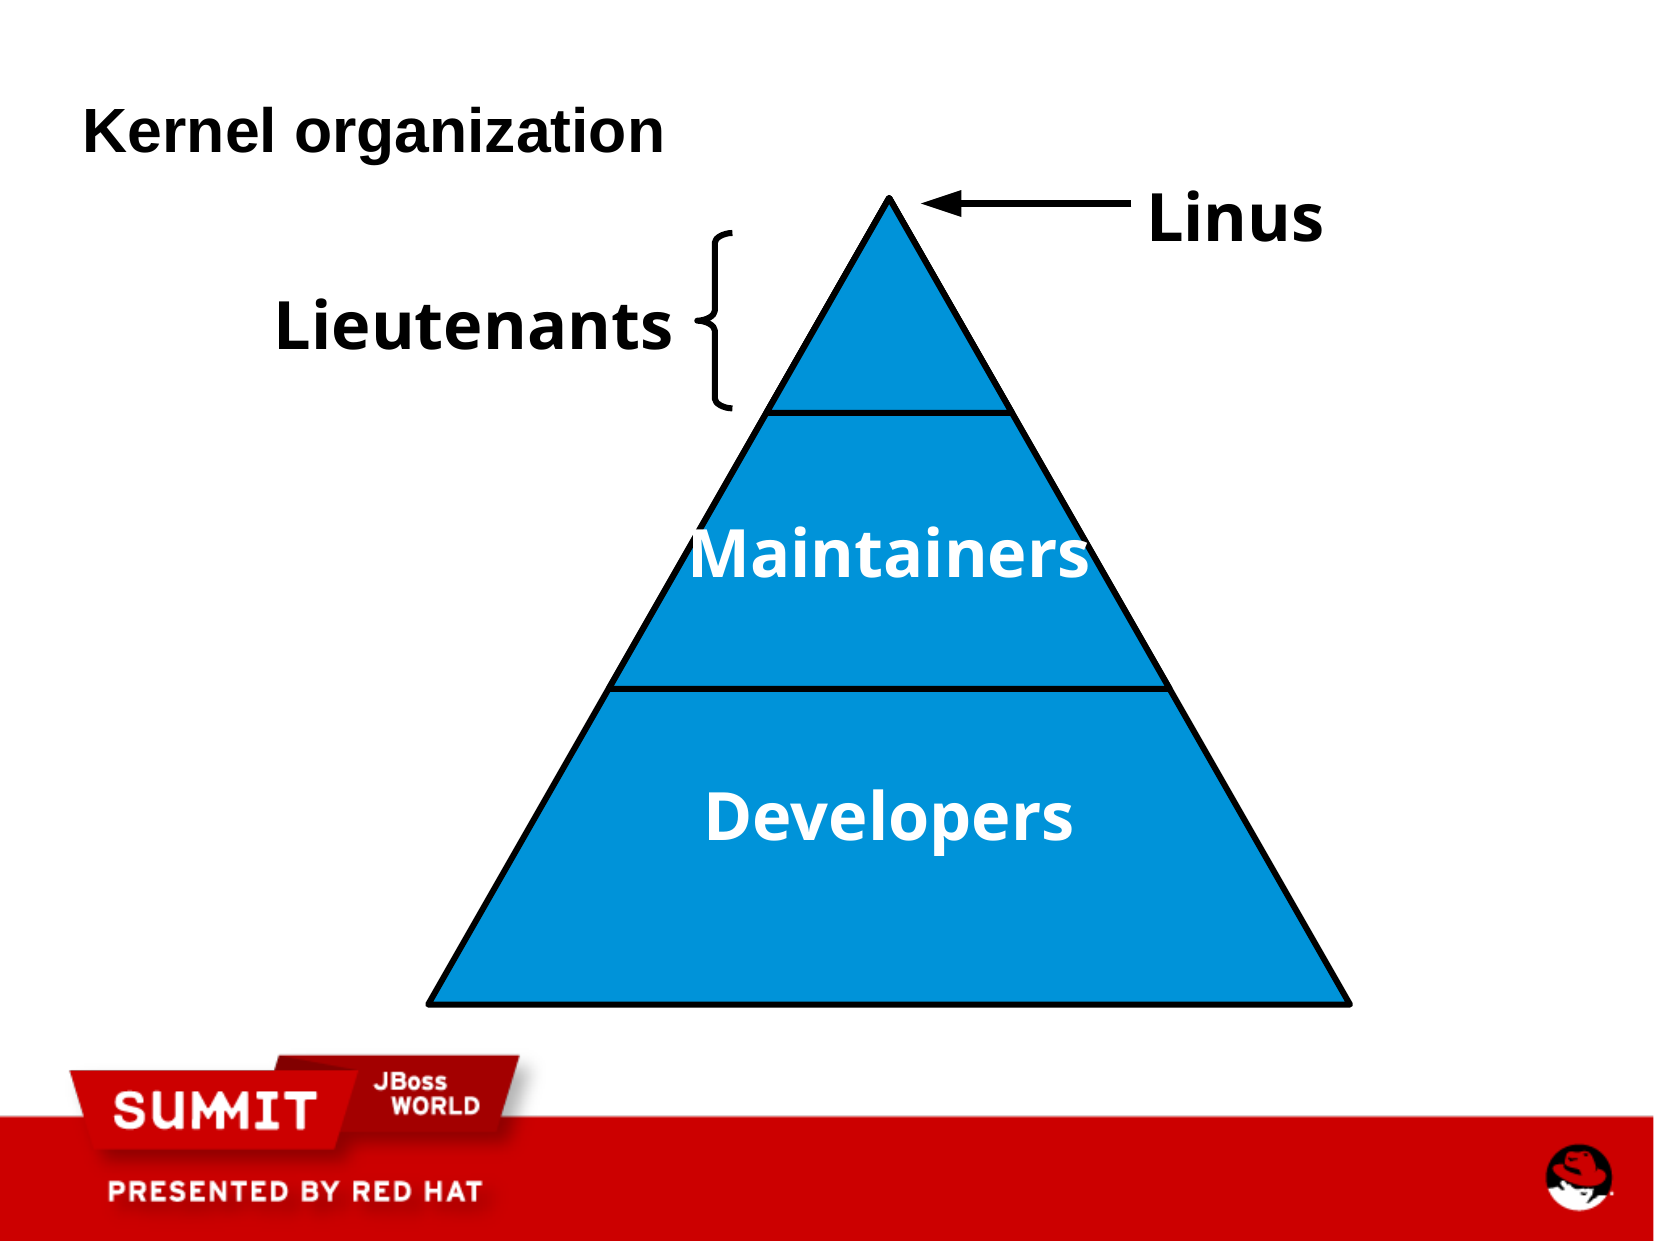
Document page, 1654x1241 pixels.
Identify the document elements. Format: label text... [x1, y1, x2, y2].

text_box [766, 198, 1012, 413]
title Kernel organization [82, 37, 1571, 226]
text_box Lieutenants [225, 270, 689, 441]
text_box Linus [1131, 162, 1345, 256]
picture [0, 1043, 1654, 1241]
text_box Maintainers [608, 412, 1170, 689]
text_box Developers [428, 689, 1351, 1005]
